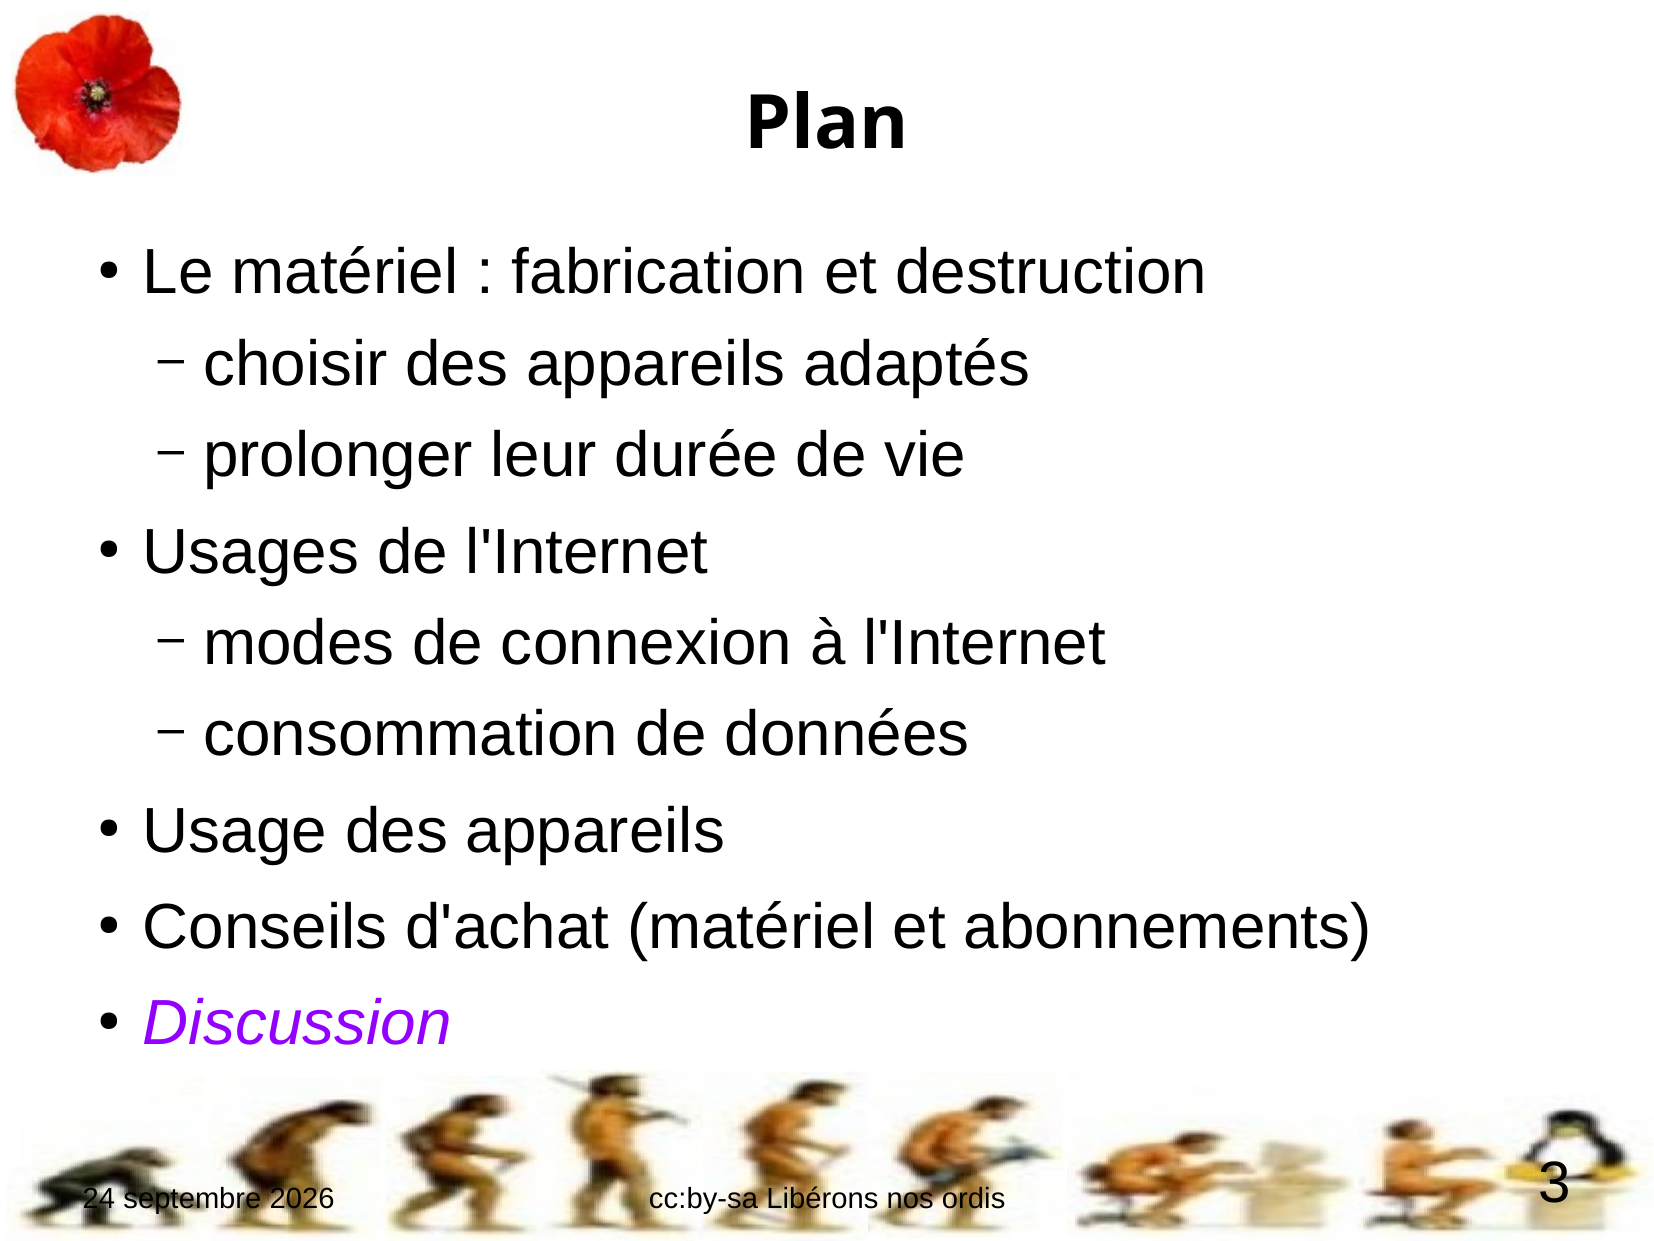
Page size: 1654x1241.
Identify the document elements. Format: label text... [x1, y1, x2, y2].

list Le matériel : fabrication et destruction choisir des appareils adaptés prolonger leur durée de vie Usages de l'Internet modes de connexion à l'Internet consommation de données Usage des appareils Conseils d'achat (matériel et abonnements) Discussion [82, 236, 1571, 1063]
title Plan [82, 49, 1571, 189]
picture [11, 11, 185, 176]
picture [0, 1062, 1654, 1241]
